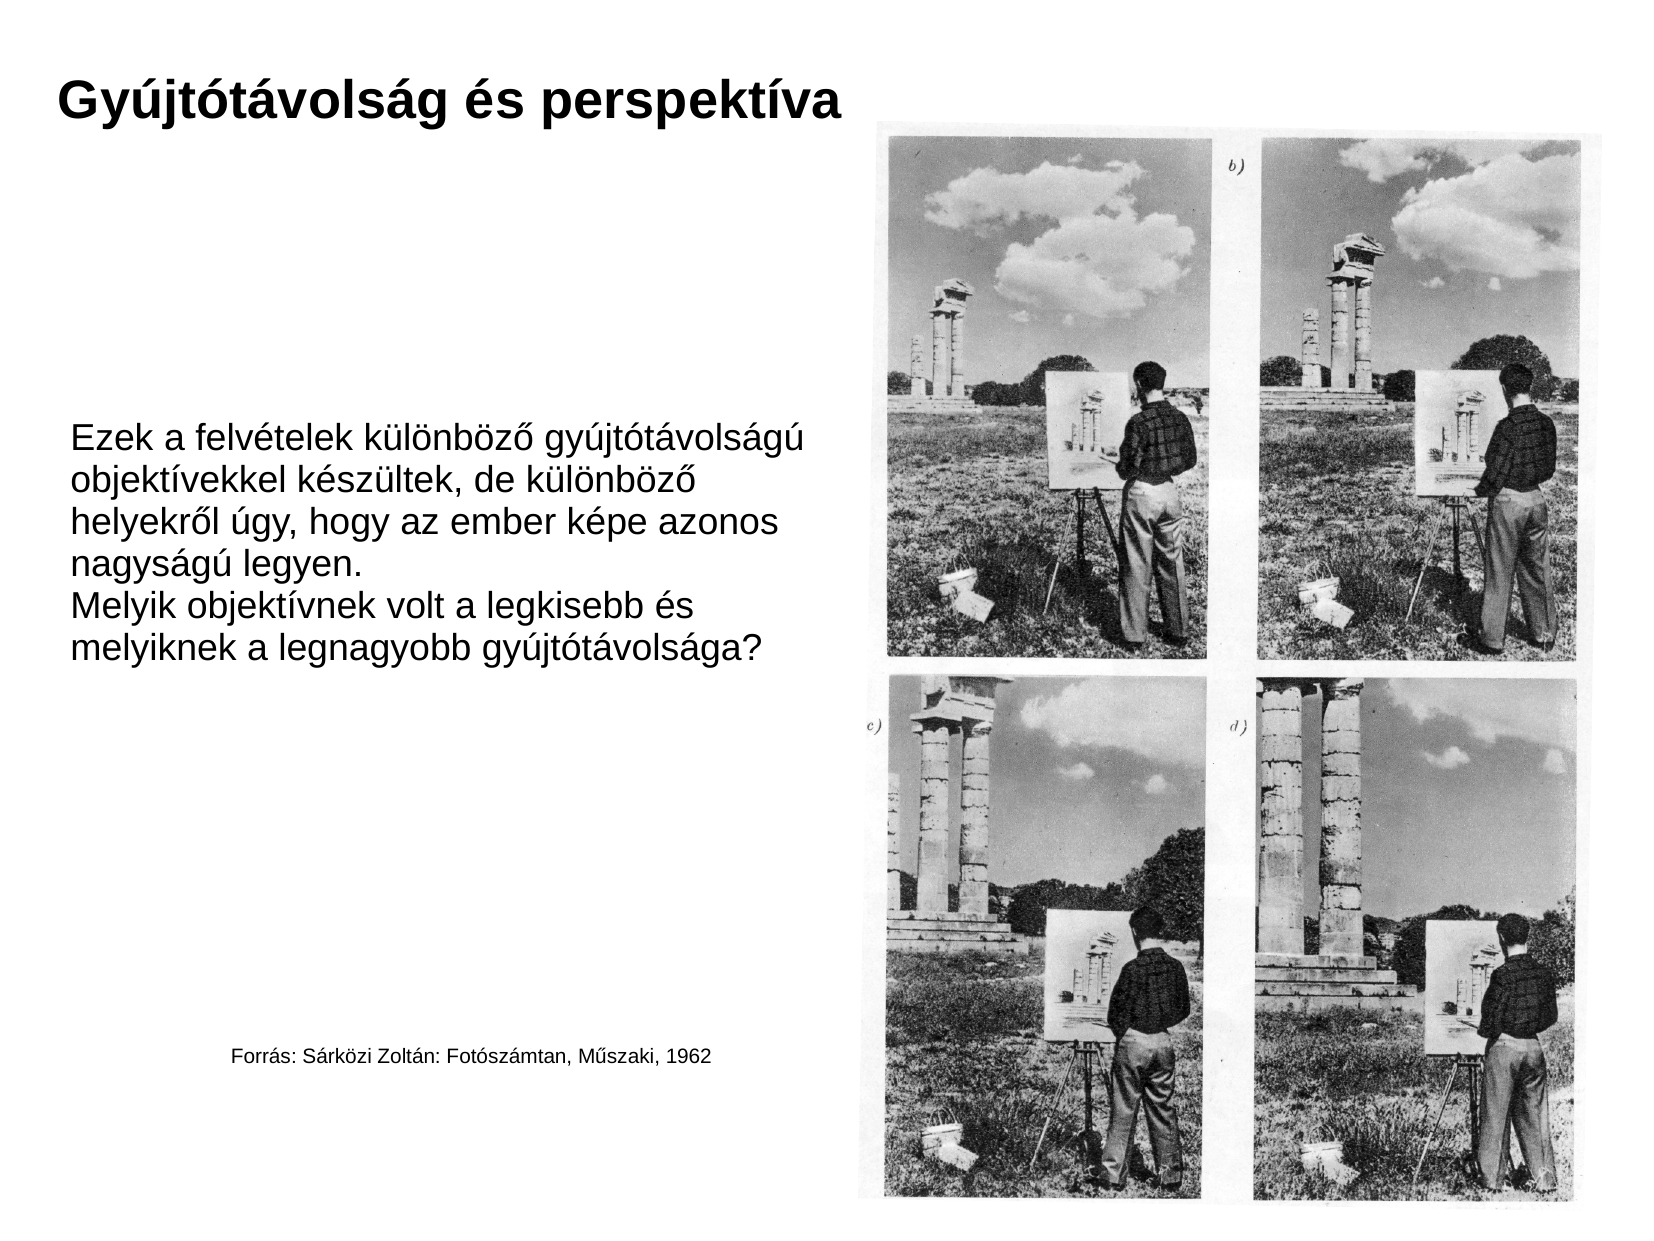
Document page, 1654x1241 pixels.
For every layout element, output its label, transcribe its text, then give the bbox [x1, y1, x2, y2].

text_box Gyújtótávolság és perspektíva [43, 61, 858, 139]
text_box Ezek a felvételek különböző gyújtótávolságú objektívekkel készültek, de különböző helyekről úgy, hogy az ember képe azonos nagyságú legyen. Melyik objektívnek volt a legkisebb és melyiknek a legnagyobb gyújtótávolsága? [55, 409, 819, 677]
picture [857, 120, 1602, 1211]
text_box Forrás: Sárközi Zoltán: Fotószámtan, Műszaki, 1962 [216, 1037, 727, 1076]
